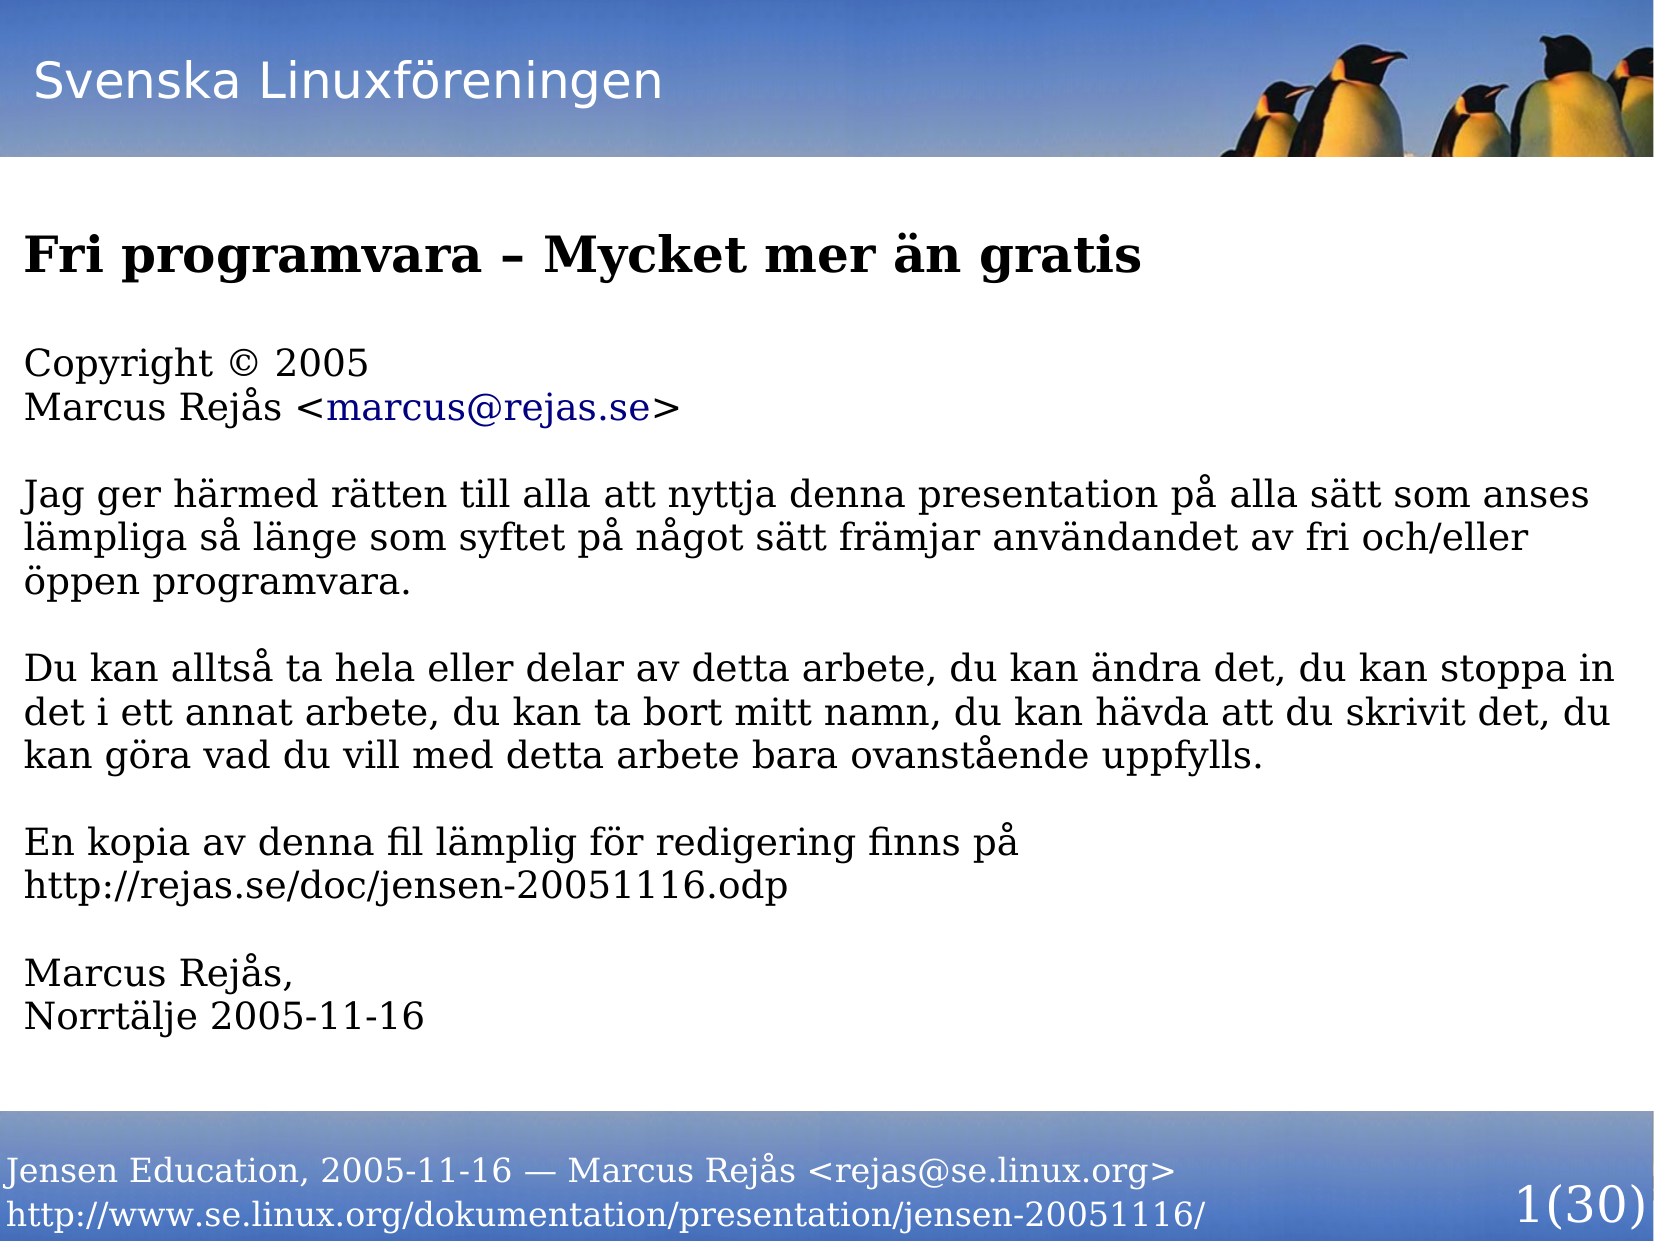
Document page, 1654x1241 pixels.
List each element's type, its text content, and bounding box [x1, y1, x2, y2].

picture [0, 0, 1654, 157]
text_box Fri programvara – Mycket mer än gratis Copyright © 2005 Marcus Rejås <marcus@rejas.se> Jag ger härmed rätten till alla att nyttja denna presentation på alla sätt som anses lämpliga så länge som syftet på något sätt främjar användandet av fri och/eller öppen programvara. Du kan alltså ta hela eller delar av detta arbete, du kan ändra det, du kan stoppa in det i ett annat arbete, du kan ta bort mitt namn, du kan hävda att du skrivit det, du kan göra vad du vill med detta arbete bara ovanstående uppfylls. En kopia av denna fil lämplig för redigering finns på http://rejas.se/doc/jensen-20051116.odp Marcus Rejås, Norrtälje 2005-11-16 [23, 225, 1637, 1039]
picture [0, 1111, 1654, 1241]
